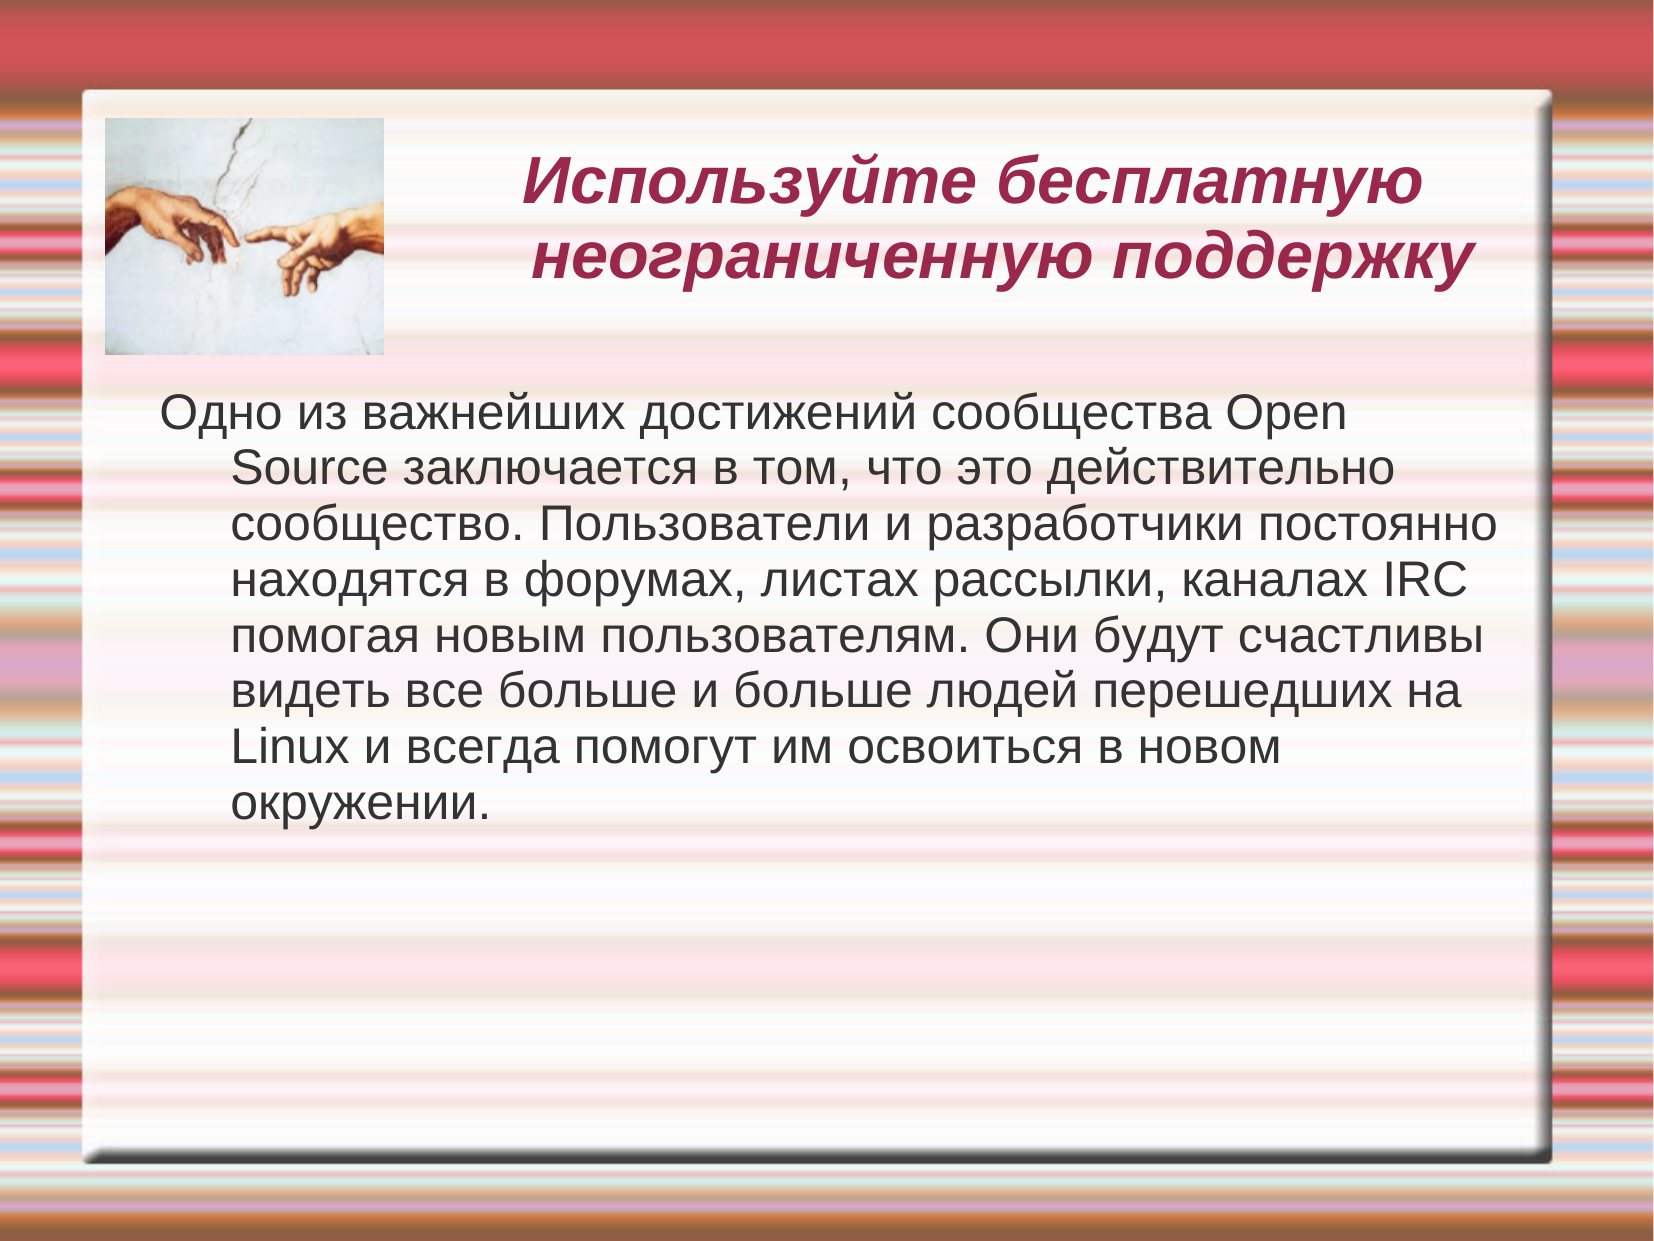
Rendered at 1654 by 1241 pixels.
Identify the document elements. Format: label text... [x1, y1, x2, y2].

title Используйте бесплатную неограниченную поддержку [413, 114, 1534, 322]
picture [0, 0, 1654, 1241]
list Одно из важнейших достижений сообщества Open Source заключается в том, что это действительно сообщество. Пользователи и разработчики постоянно находятся в форумах, листах рассылки, каналах IRC помогая новым пользователям. Они будут счастливы видеть все больше и больше людей перешедших на Linux и всегда помогут им освоиться в новом окружении. [147, 383, 1517, 916]
